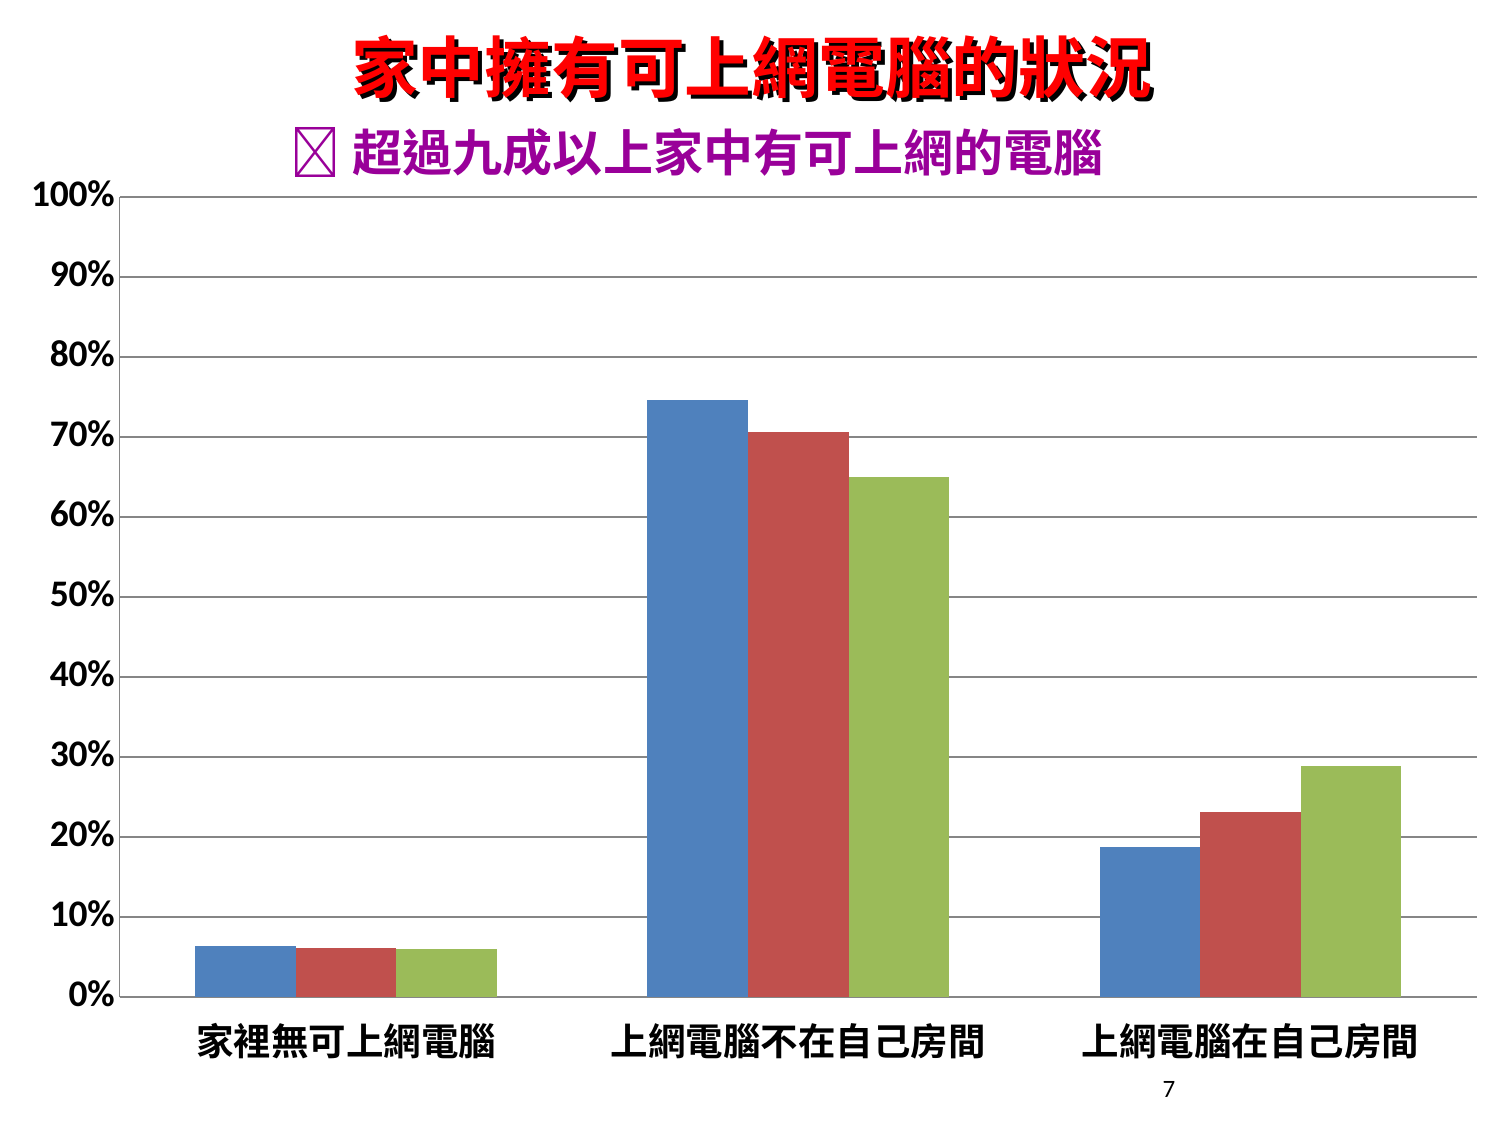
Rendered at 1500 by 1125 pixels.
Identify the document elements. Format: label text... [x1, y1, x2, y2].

chart [0, 178, 1500, 1067]
text_box 超過九成以上家中有可上網的電腦 [265, 113, 1129, 190]
title 家中擁有可上網電腦的狀況 [76, 0, 1427, 160]
text_box 7 [1147, 1065, 1498, 1125]
